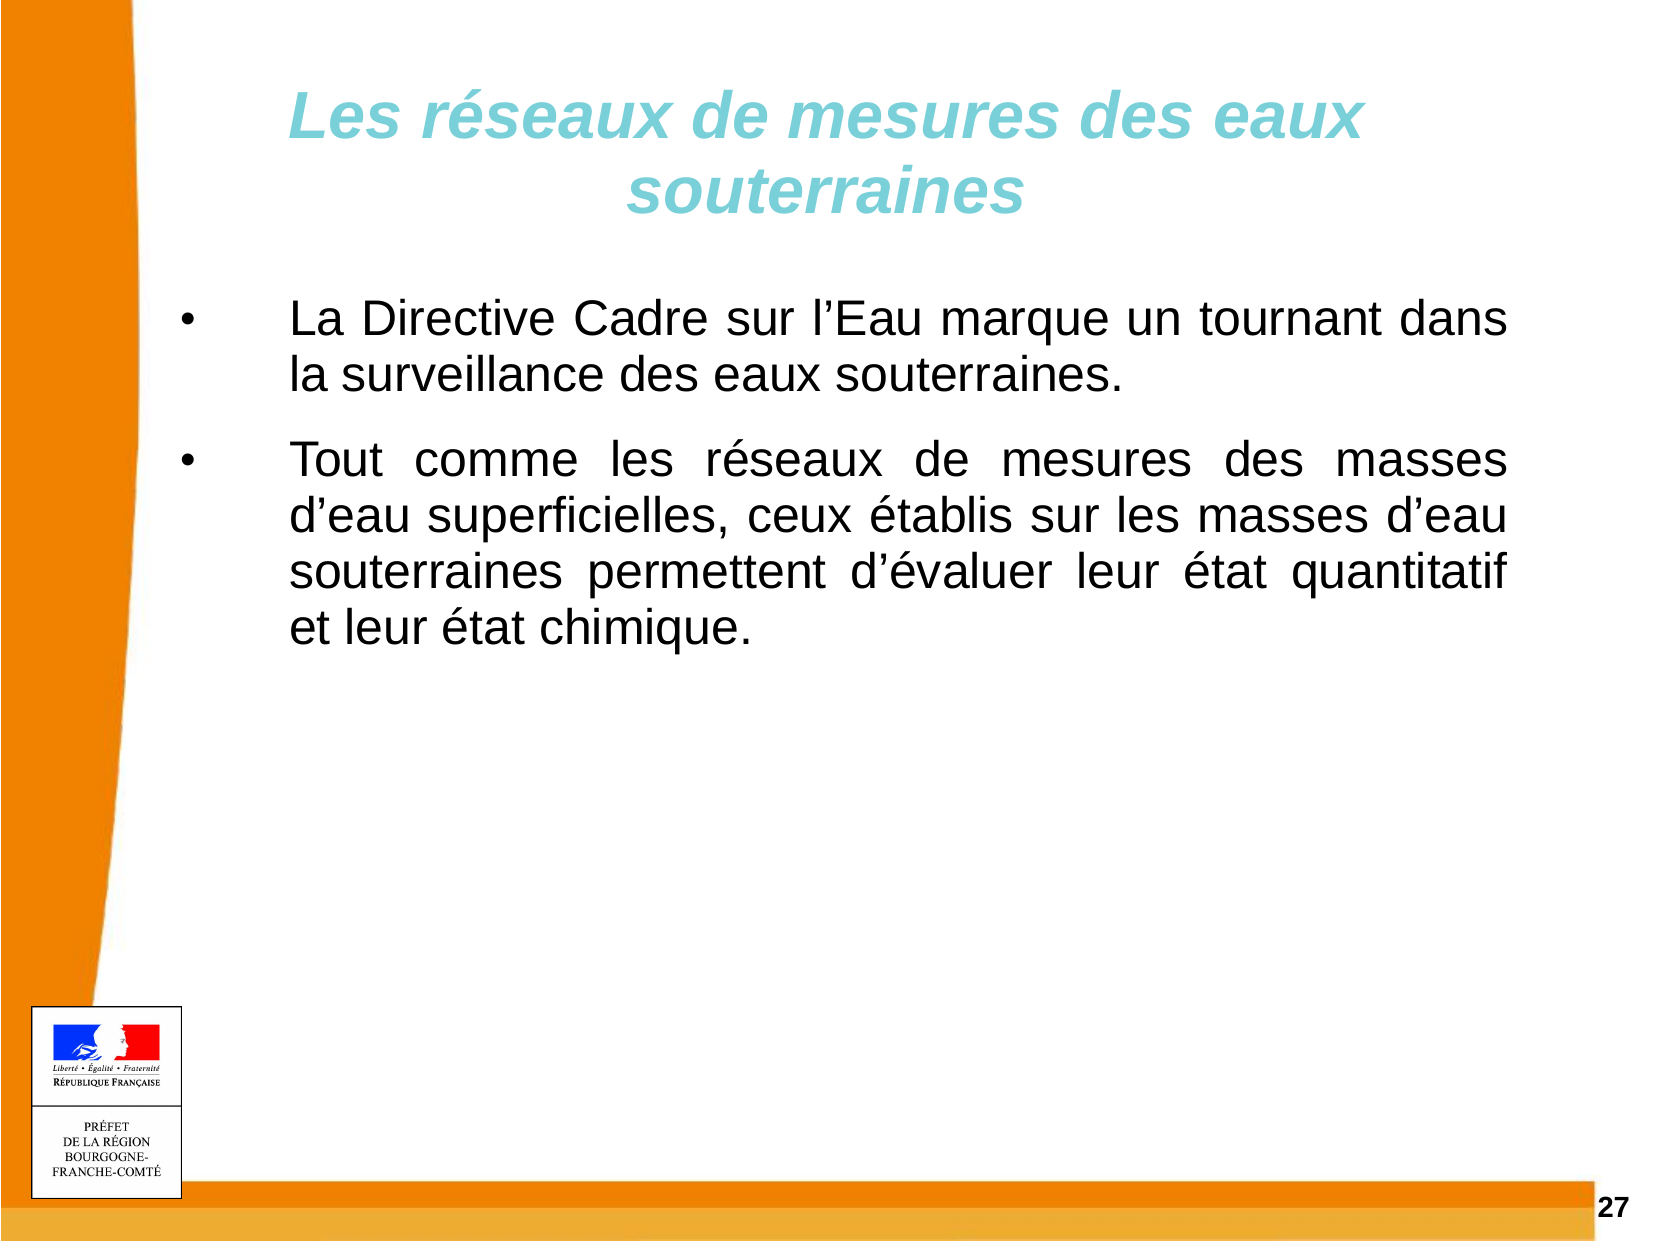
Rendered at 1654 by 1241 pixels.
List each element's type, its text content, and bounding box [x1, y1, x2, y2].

title Les réseaux de mesures des eaux souterraines [82, 49, 1571, 257]
list • La Directive Cadre sur l’Eau marque un tournant dans la surveillance des eaux souterraines. • Tout comme les réseaux de mesures des masses d’eau superficielles, ceux établis sur les masses d’eau souterraines permettent d’évaluer leur état quantitatif et leur état chimique. [179, 290, 1509, 1010]
picture [1, 0, 1654, 1241]
